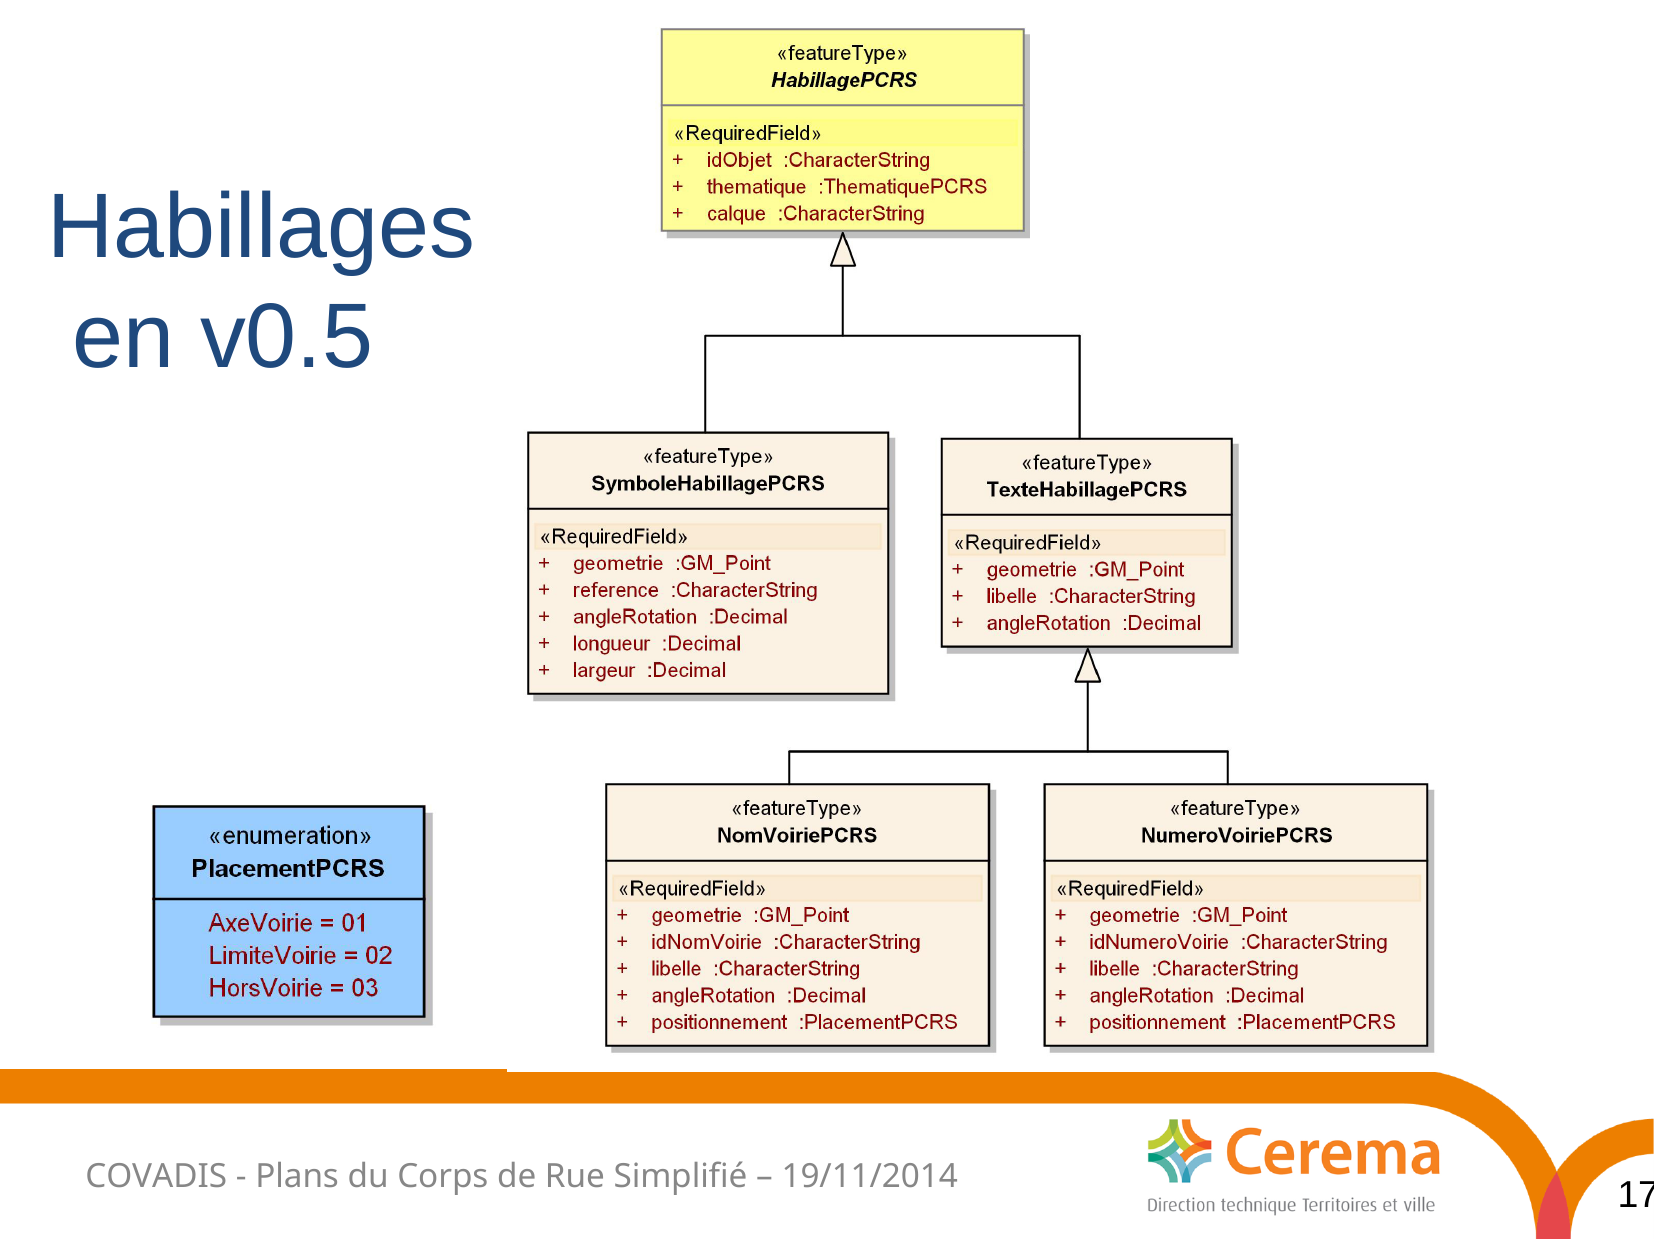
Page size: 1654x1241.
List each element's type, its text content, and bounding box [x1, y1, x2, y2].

picture [0, 5, 1654, 1239]
title Habillages en v0.5 [47, 165, 507, 386]
picture [150, 804, 438, 1028]
